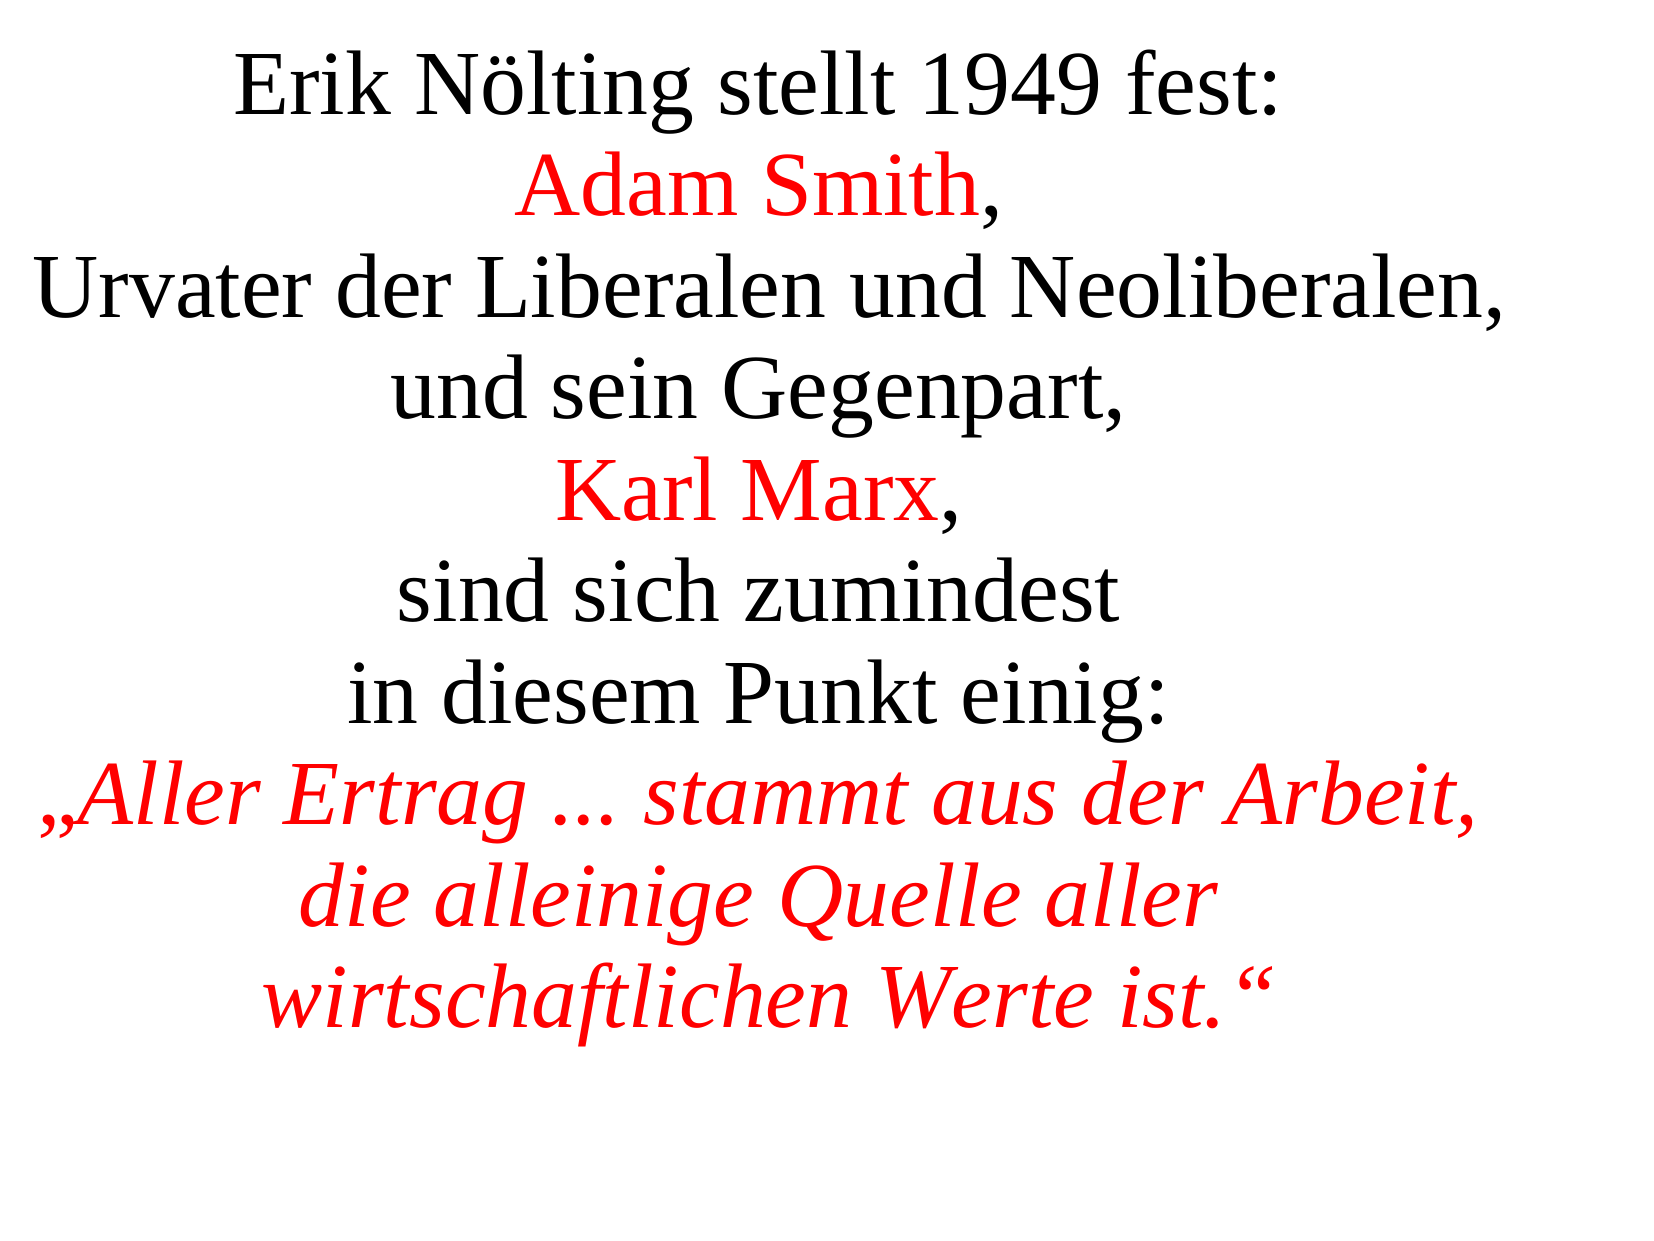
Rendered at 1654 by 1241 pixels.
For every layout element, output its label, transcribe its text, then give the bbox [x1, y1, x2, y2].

text_box Erik Nölting stellt 1949 fest: Adam Smith, Urvater der Liberalen und Neoliberalen, und sein Gegenpart, Karl Marx, sind sich zumindest in diesem Punkt einig: „Aller Ertrag ... stammt aus der Arbeit, die alleinige Quelle aller wirtschaftlichen Werte ist.“ [32, 32, 1616, 1221]
